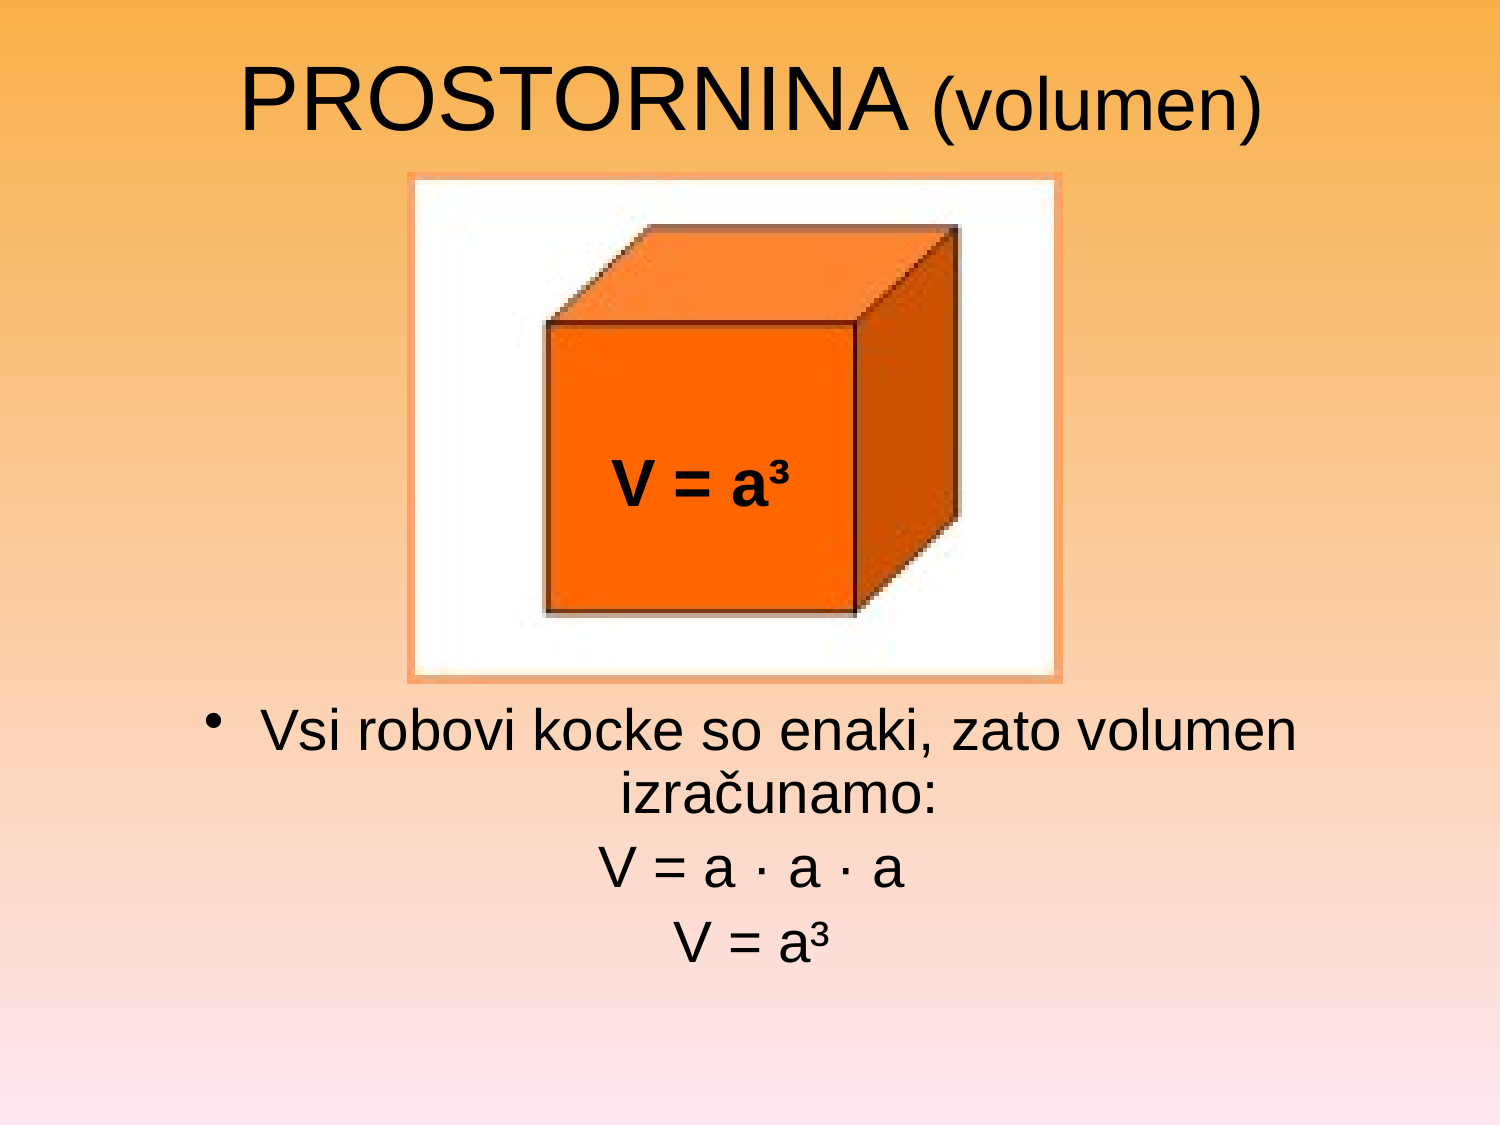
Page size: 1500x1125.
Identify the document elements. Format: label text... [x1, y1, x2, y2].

text_box V = a³ [596, 432, 833, 528]
title PROSTORNINA (volumen) [76, 0, 1427, 188]
list Vsi robovi kocke so enaki, zato volumen izračunamo: V = a · a · a V = a³ [76, 692, 1427, 1010]
picture [407, 172, 1063, 684]
